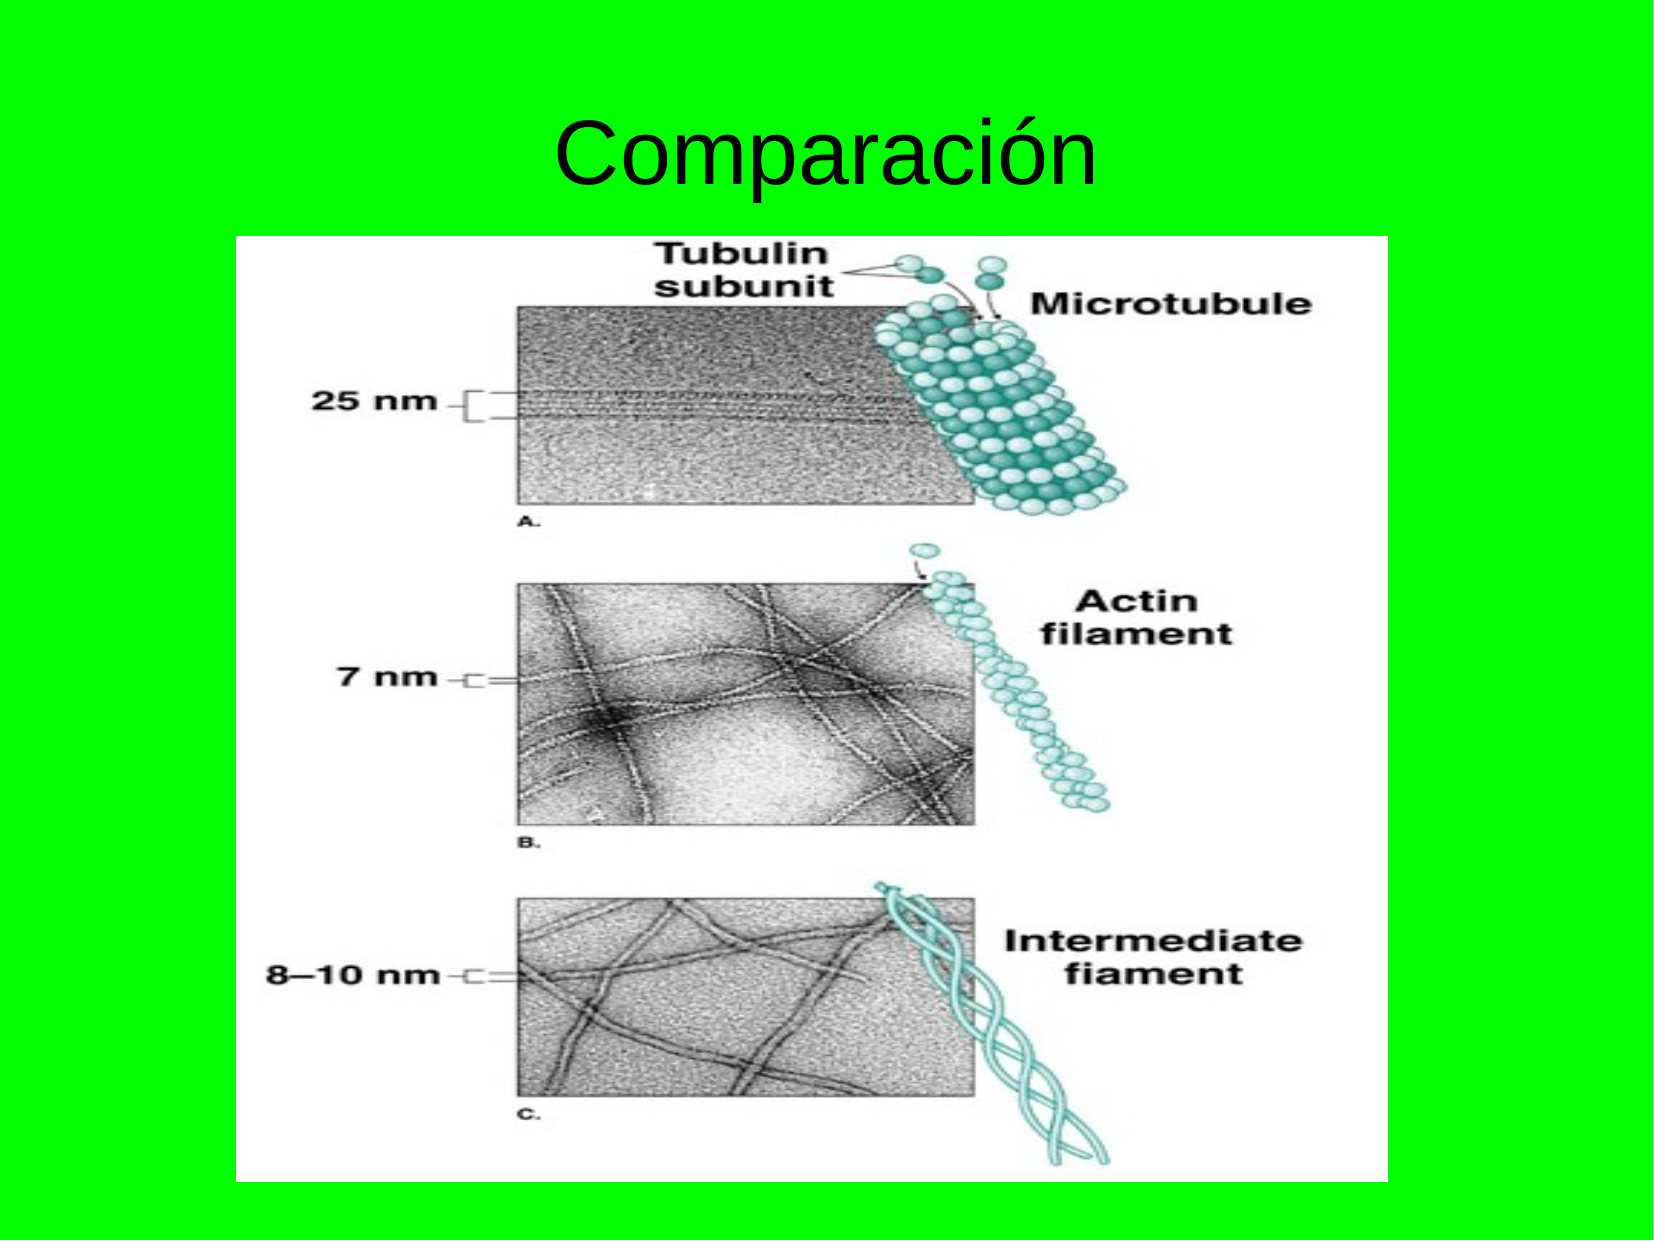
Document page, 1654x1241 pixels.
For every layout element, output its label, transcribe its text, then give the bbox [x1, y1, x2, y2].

picture [236, 236, 1388, 1182]
title Comparación [82, 49, 1571, 257]
